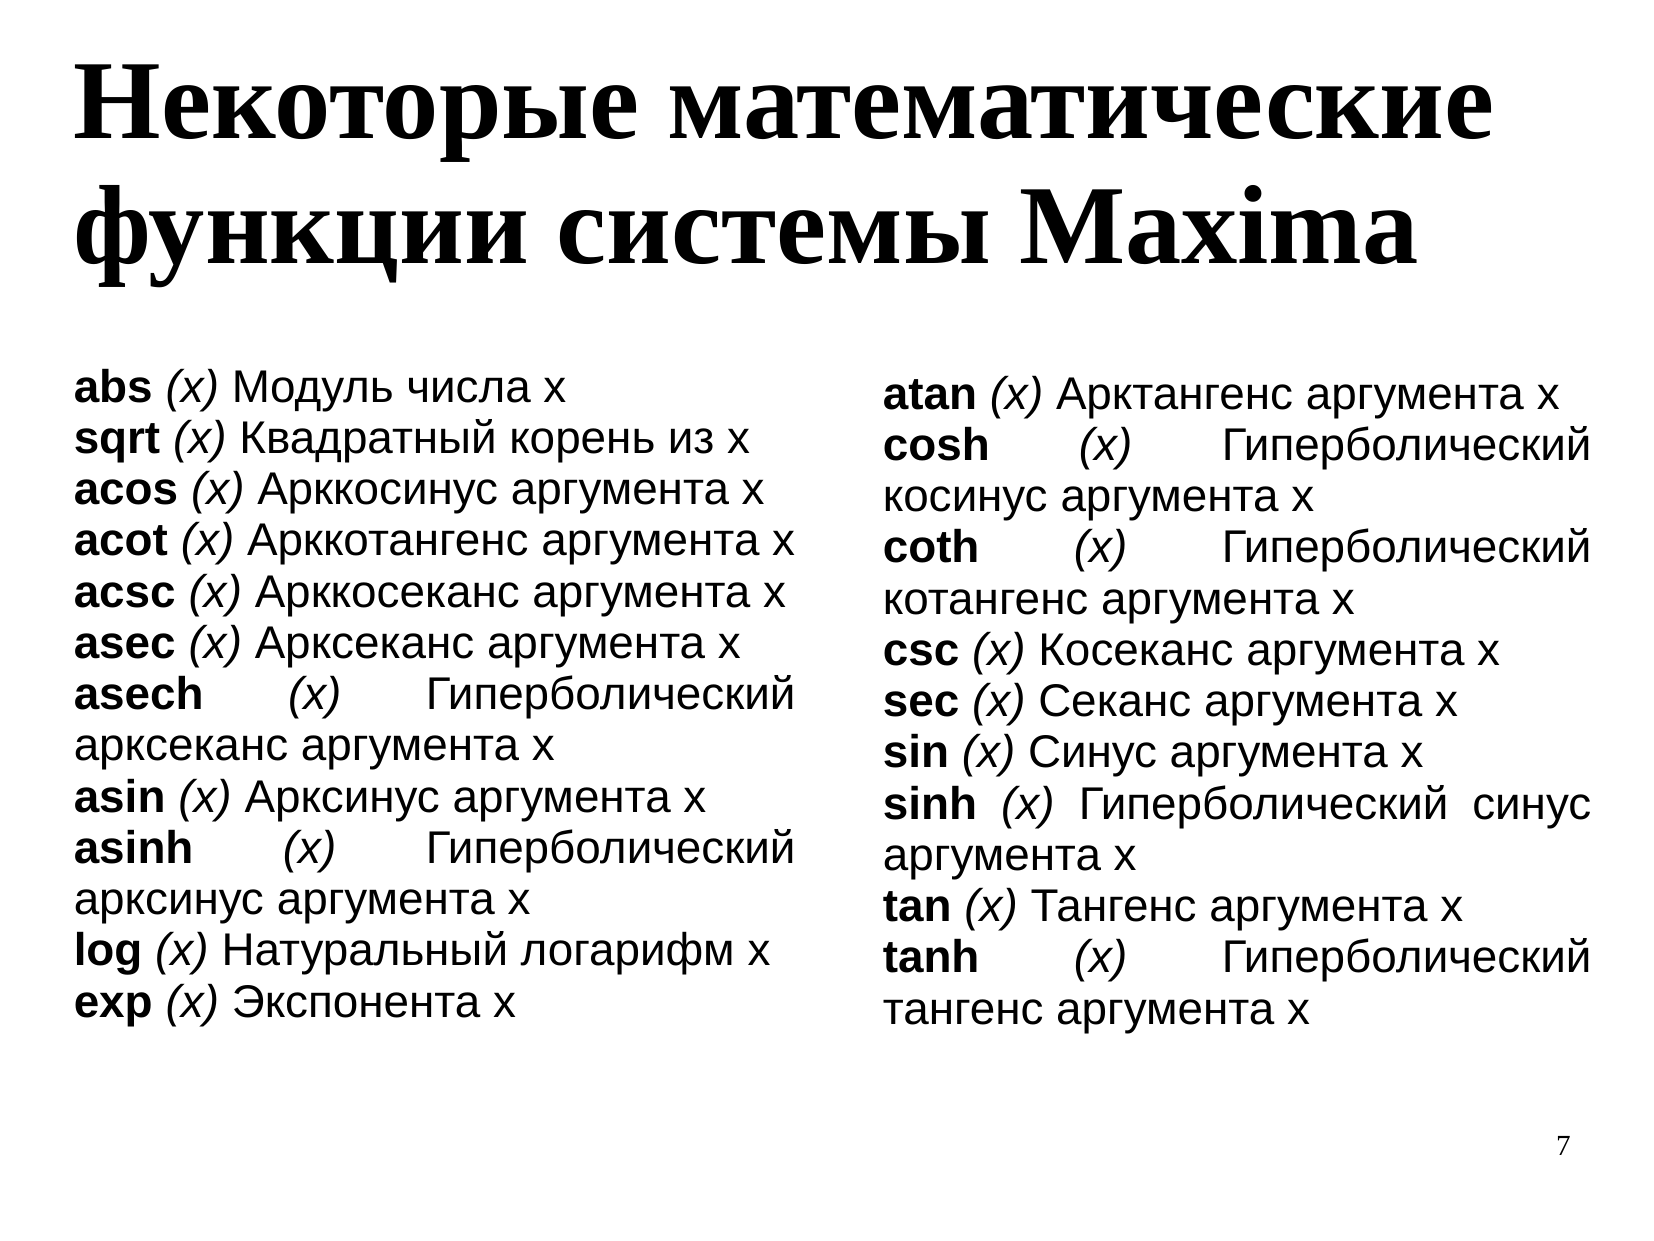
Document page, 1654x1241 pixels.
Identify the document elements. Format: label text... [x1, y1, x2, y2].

text_box atan (x) Арктангенс аргумента х cosh (x) Гиперболический косинус аргумента х coth (x) Гиперболический котангенс аргумента х csc (x) Косеканс аргумента х sec (x) Секанс аргумента х sin (x) Синус аргумента х sinh (x) Гиперболический синус аргумента х tan (x) Тангенс аргумента х tanh (x) Гиперболический тангенс аргумента х [868, 360, 1607, 1042]
text_box abs (x) Модуль числа x sqrt (x) Квадратный корень из x acos (x) Арккосинус аргумента х acot (x) Арккотангенс аргумента х acsc (x) Арккосеканс аргумента х asec (x) Арксеканс аргумента х asech (x) Гиперболический арксеканс аргумента х asin (x) Арксинус аргумента х asinh (x) Гиперболический арксинус аргумента х log (x) Натуральный логарифм х exp (x) Экспонента х [59, 353, 827, 1111]
text_box Некоторые математические функции системы Maxima [59, 31, 1595, 296]
